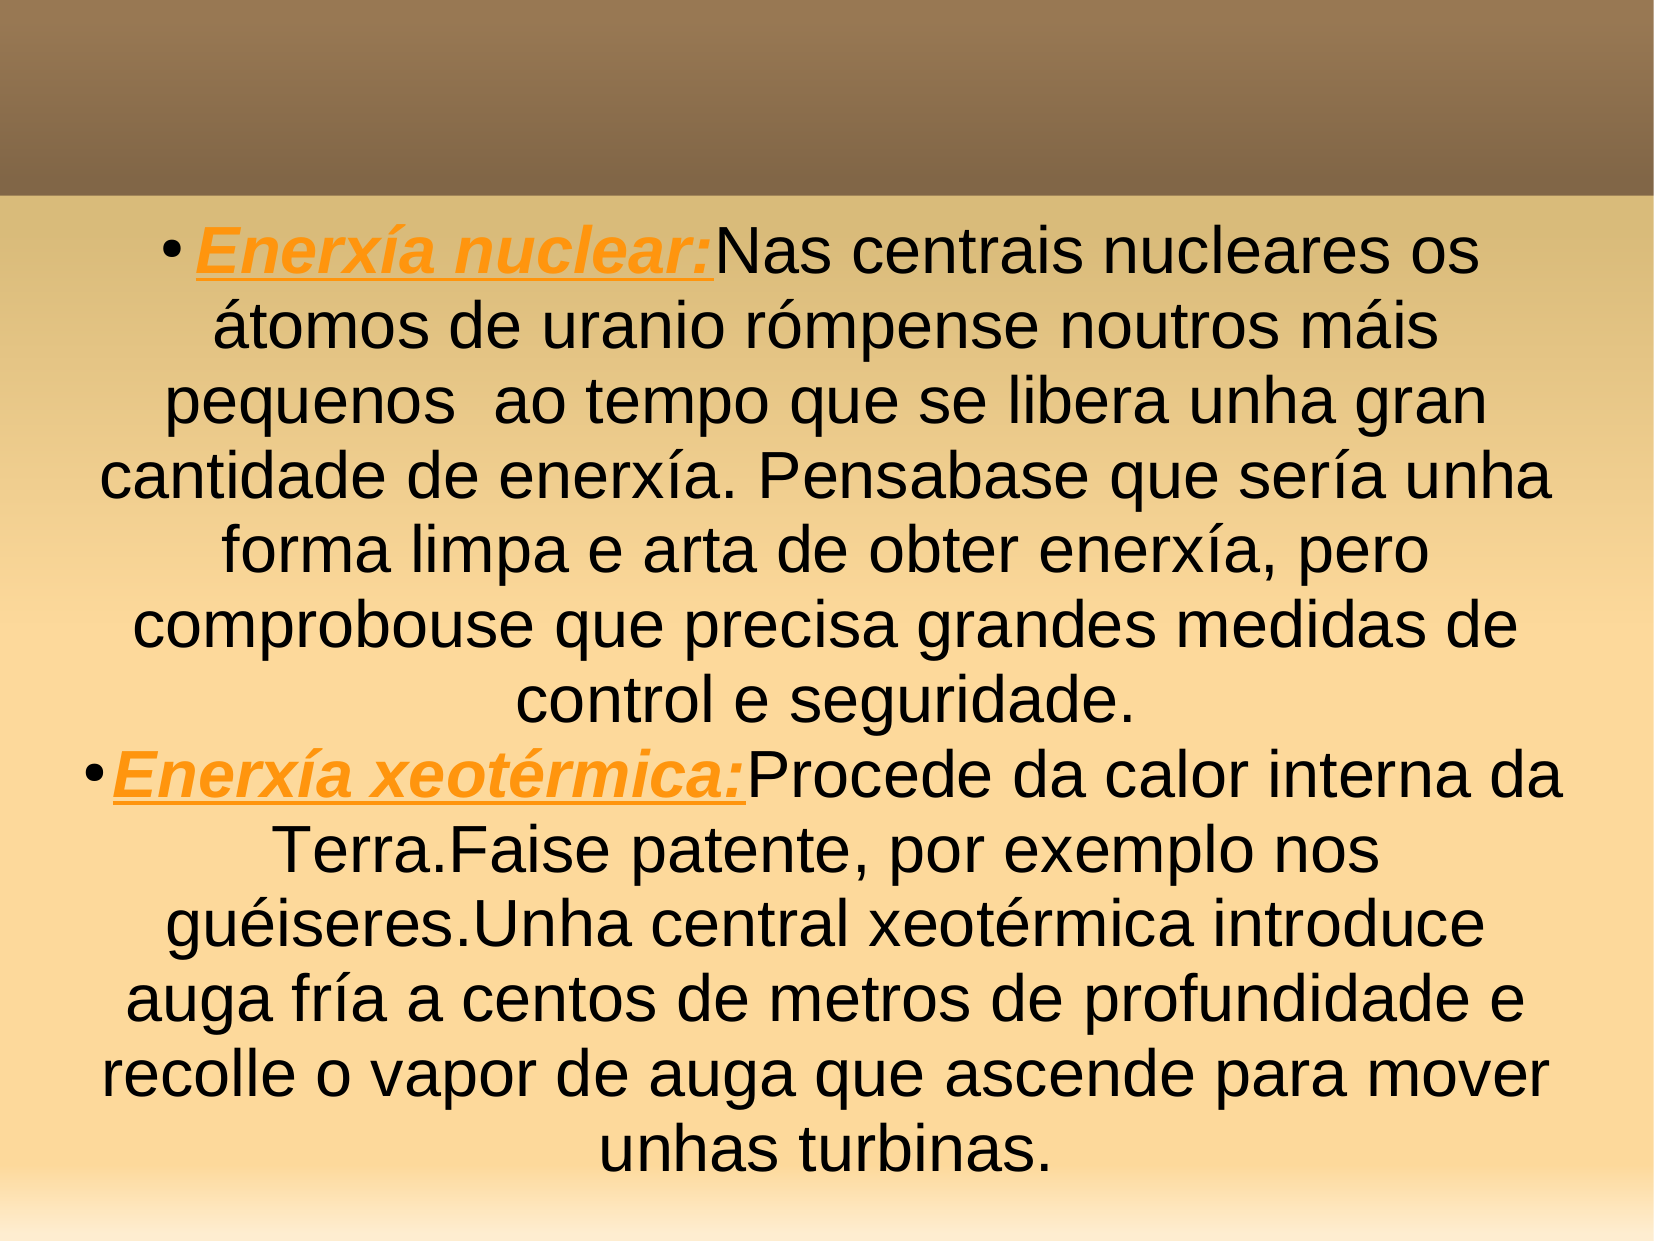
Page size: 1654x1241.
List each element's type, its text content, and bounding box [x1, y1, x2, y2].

subtitle Enerxía nuclear:Nas centrais nucleares os átomos de uranio rómpense noutros máis pequenos ao tempo que se libera unha gran cantidade de enerxía. Pensabase que sería unha forma limpa e arta de obter enerxía, pero comprobouse que precisa grandes medidas de control e seguridade. Enerxía xeotérmica:Procede da calor interna da Terra.Faise patente, por exemplo nos guéiseres.Unha central xeotérmica introduce auga fría a centos de metros de profundidade e recolle o vapor de auga que ascende para mover unhas turbinas. [82, 213, 1571, 1186]
picture [0, 0, 1654, 1241]
